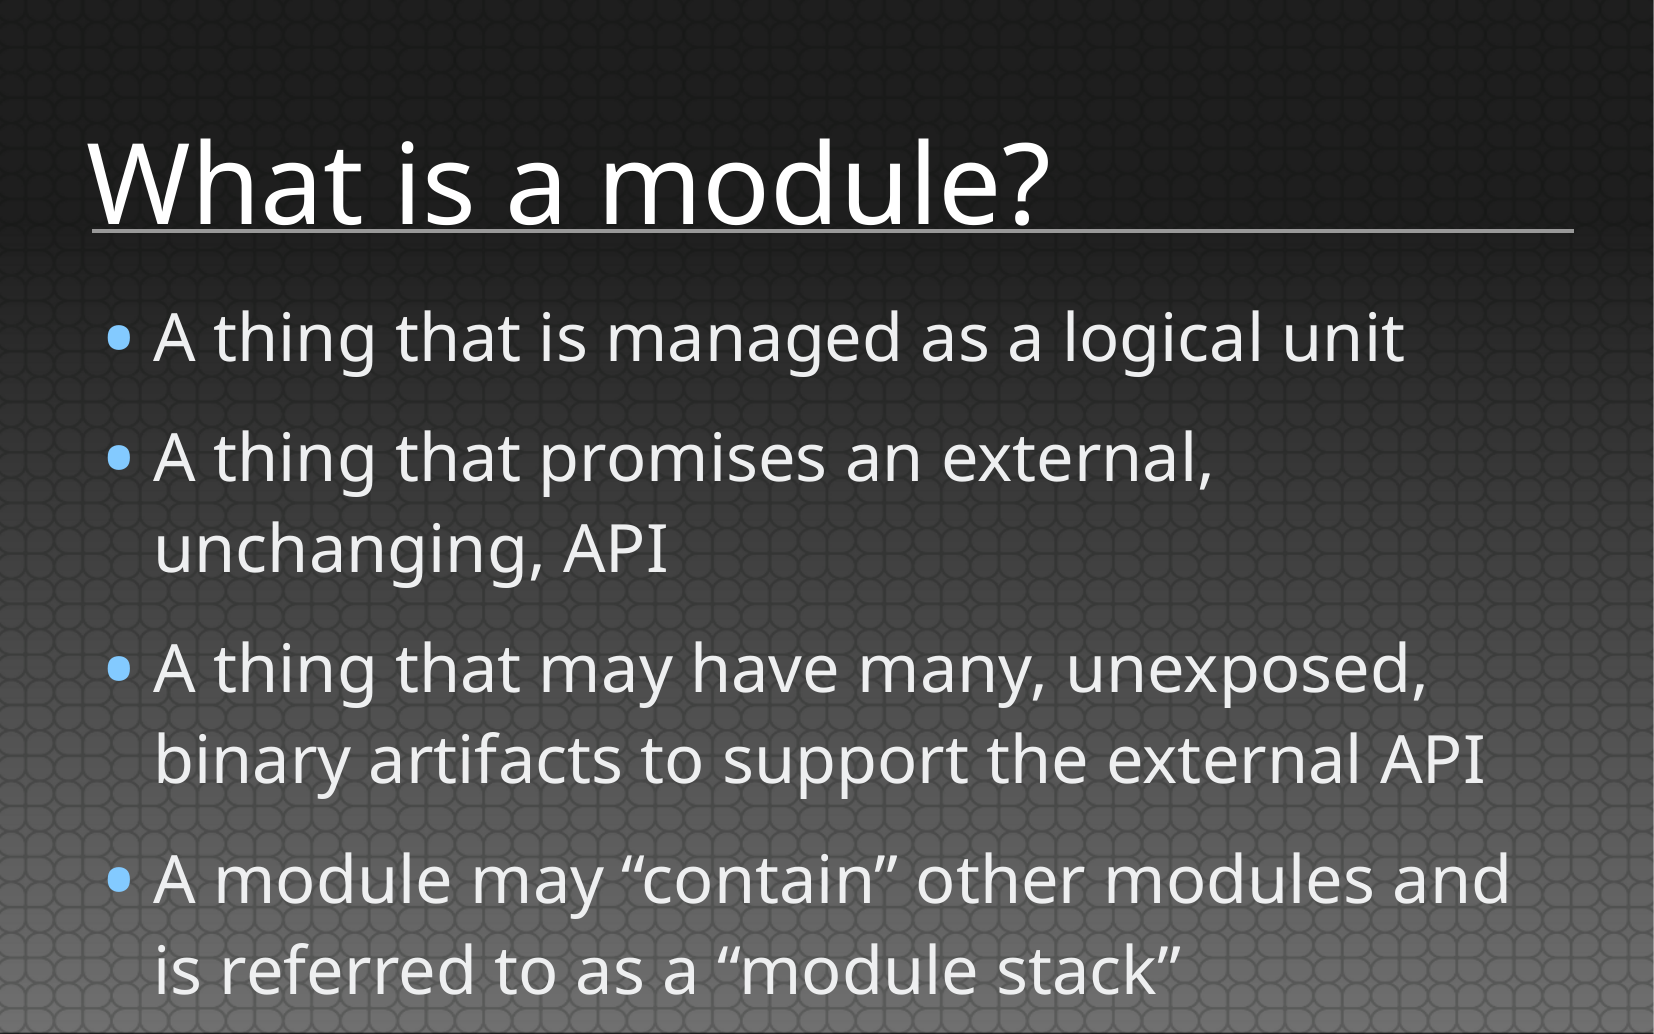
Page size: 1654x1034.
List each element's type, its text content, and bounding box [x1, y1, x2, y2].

list A thing that is managed as a logical unit A thing that promises an external, unchanging, API A thing that may have many, unexposed, binary artifacts to support the external API A module may “contain” other modules and is referred to as a “module stack” [82, 290, 1571, 1010]
title What is a module? [86, 112, 1576, 249]
picture [0, 0, 1654, 1034]
